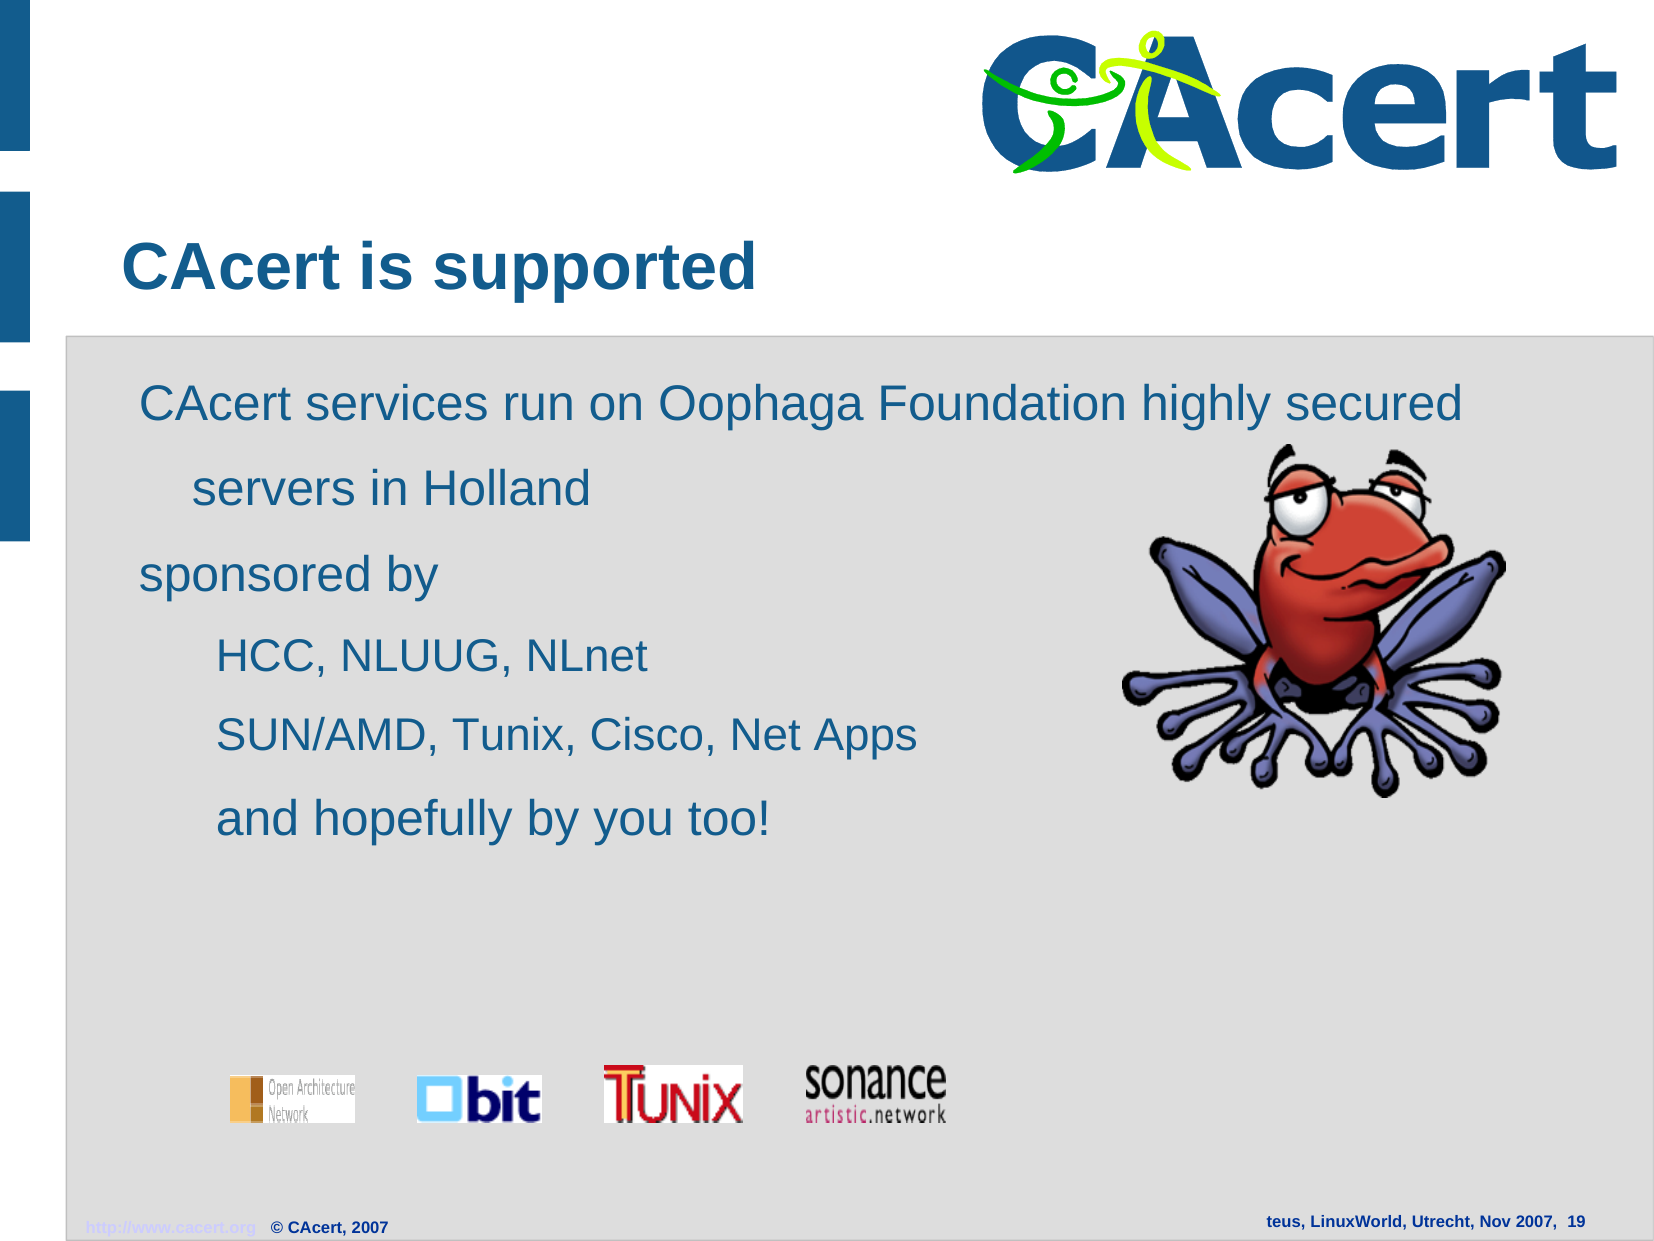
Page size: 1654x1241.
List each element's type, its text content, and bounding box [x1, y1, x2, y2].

picture [417, 1075, 542, 1123]
picture [1122, 444, 1506, 798]
list CAcert services run on Oophaga Foundation highly secured servers in Holland sponsored by HCC, NLUUG, NLnet SUN/AMD, Tunix, Cisco, Net Apps and hopefully by you too! [121, 344, 1534, 1112]
picture [230, 1075, 355, 1123]
title CAcert is supported [121, 184, 1534, 309]
picture [604, 1065, 743, 1123]
picture [806, 1065, 946, 1123]
